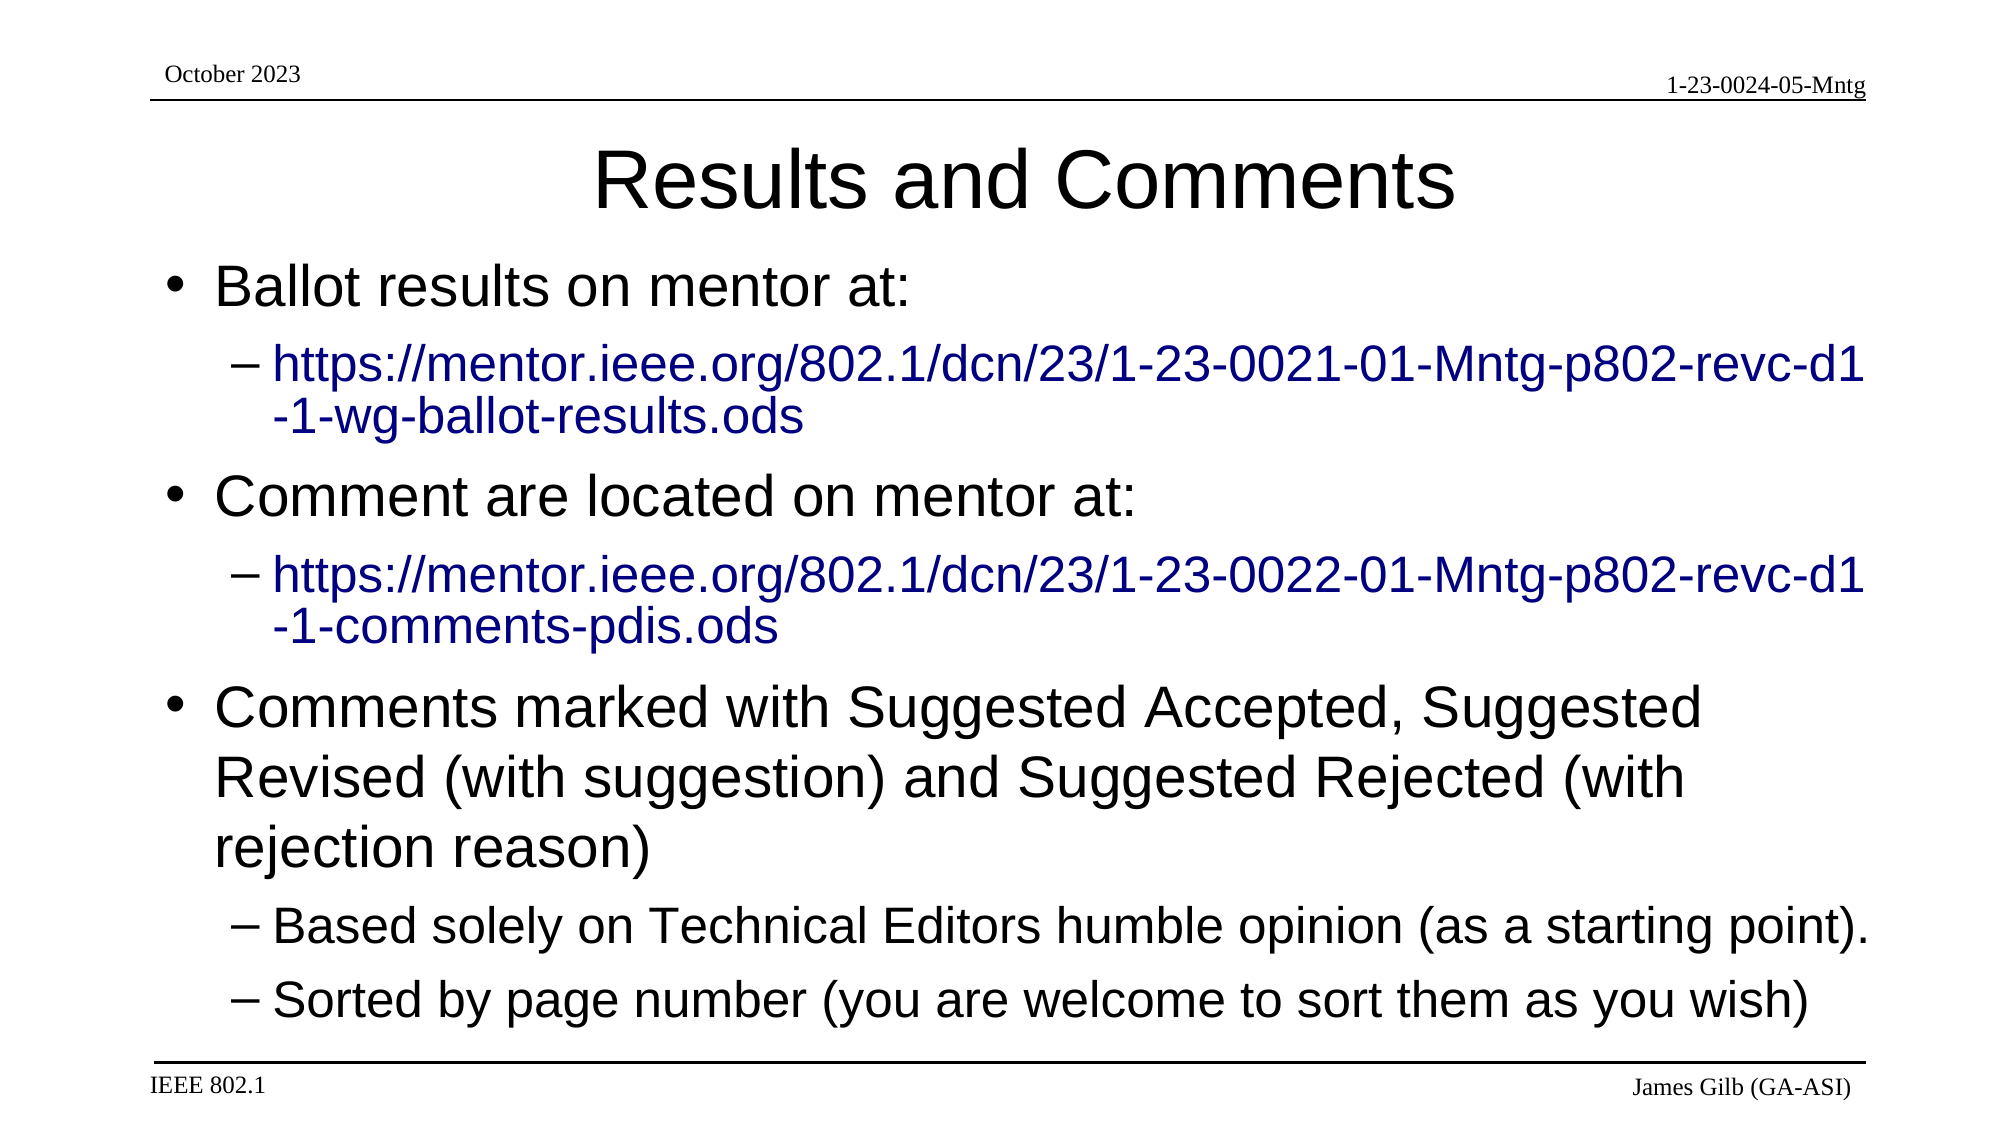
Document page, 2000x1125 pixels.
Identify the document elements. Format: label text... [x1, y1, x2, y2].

title Results and Comments [149, 112, 1900, 238]
list Ballot results on mentor at: https://mentor.ieee.org/802.1/dcn/23/1-23-0021-01-Mntg-p802-revc-d1-1-wg-ballot-results.ods Comment are located on mentor at: https://mentor.ieee.org/802.1/dcn/23/1-23-0022-01-Mntg-p802-revc-d1-1-comments-pdis.ods Comments marked with Suggested Accepted, Suggested Revised (with suggestion) and Suggested Rejected (with rejection reason) Based solely on Technical Editors humble opinion (as a starting point). Sorted by page number (you are welcome to sort them as you wish) [149, 239, 1900, 1051]
